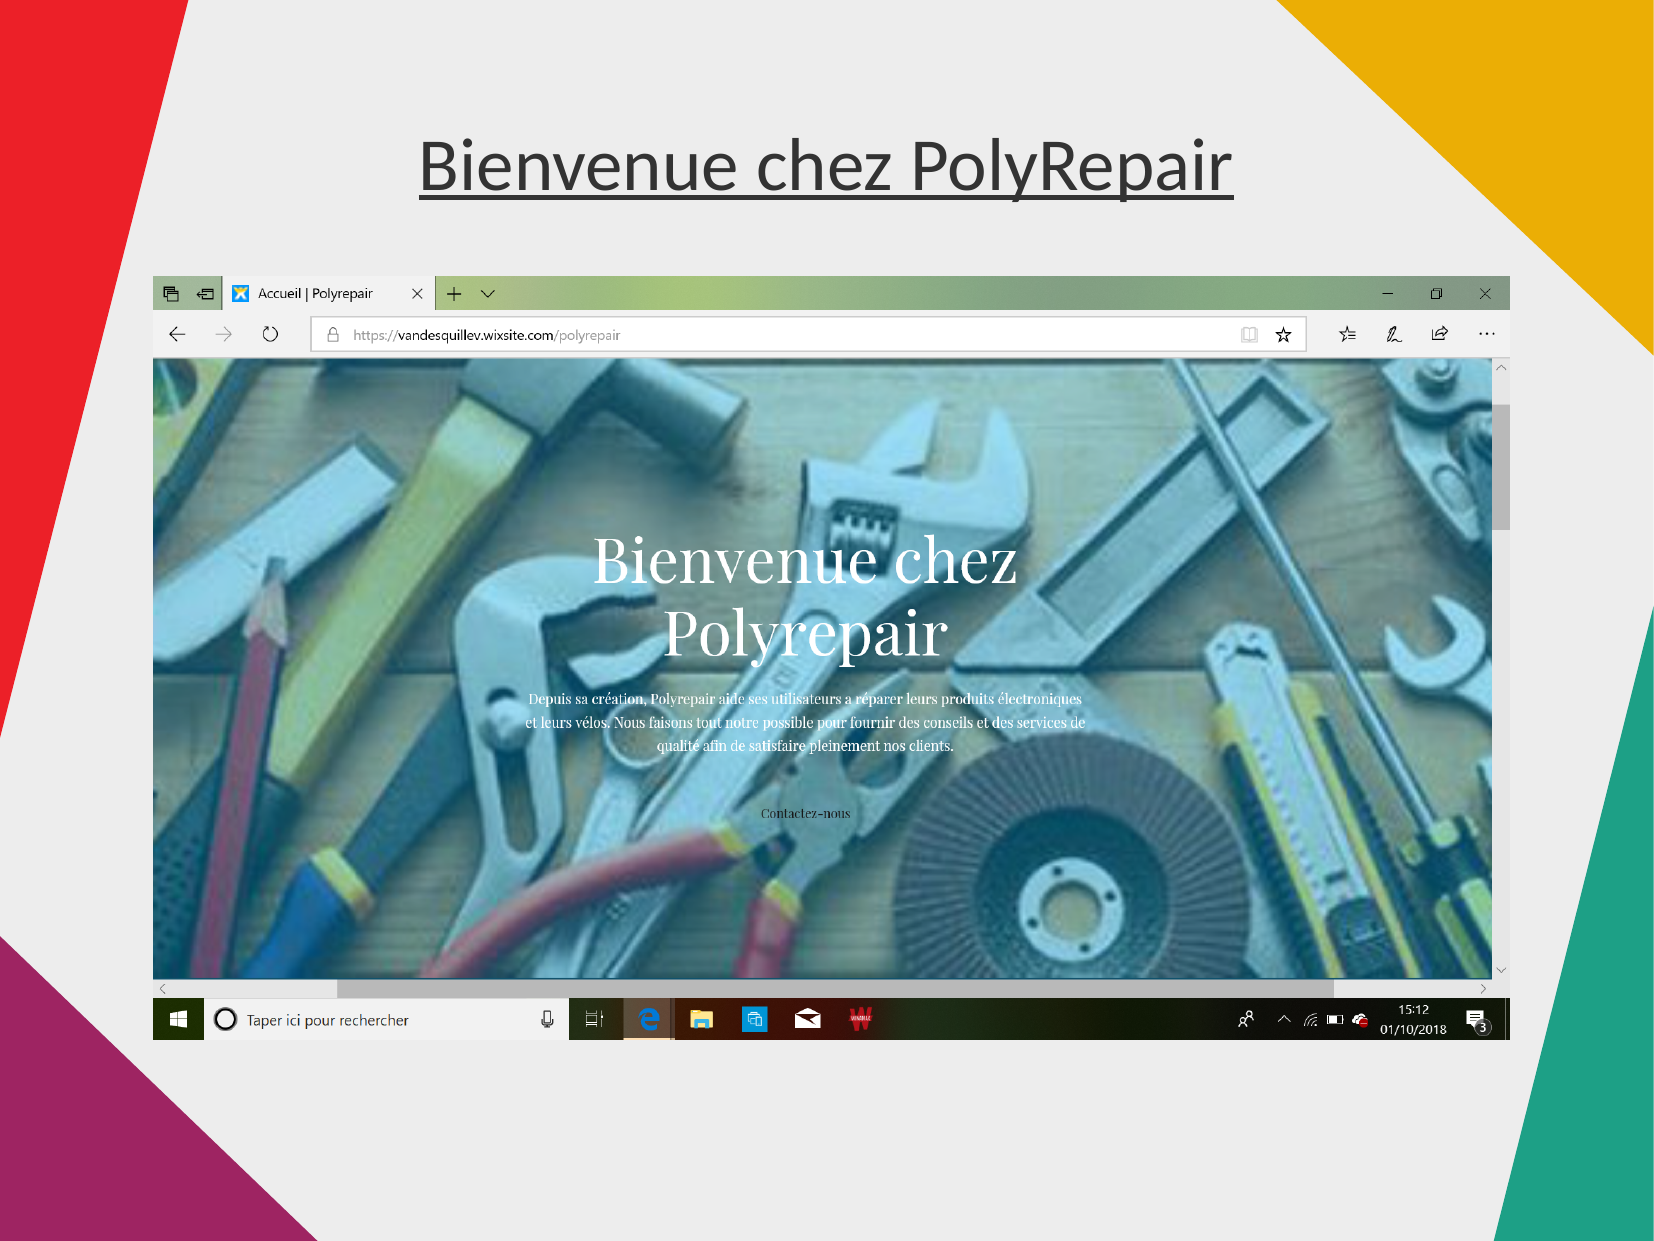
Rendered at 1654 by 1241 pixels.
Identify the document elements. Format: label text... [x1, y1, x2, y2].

title Bienvenue chez PolyRepair [114, 73, 1539, 271]
picture [153, 276, 1510, 1040]
